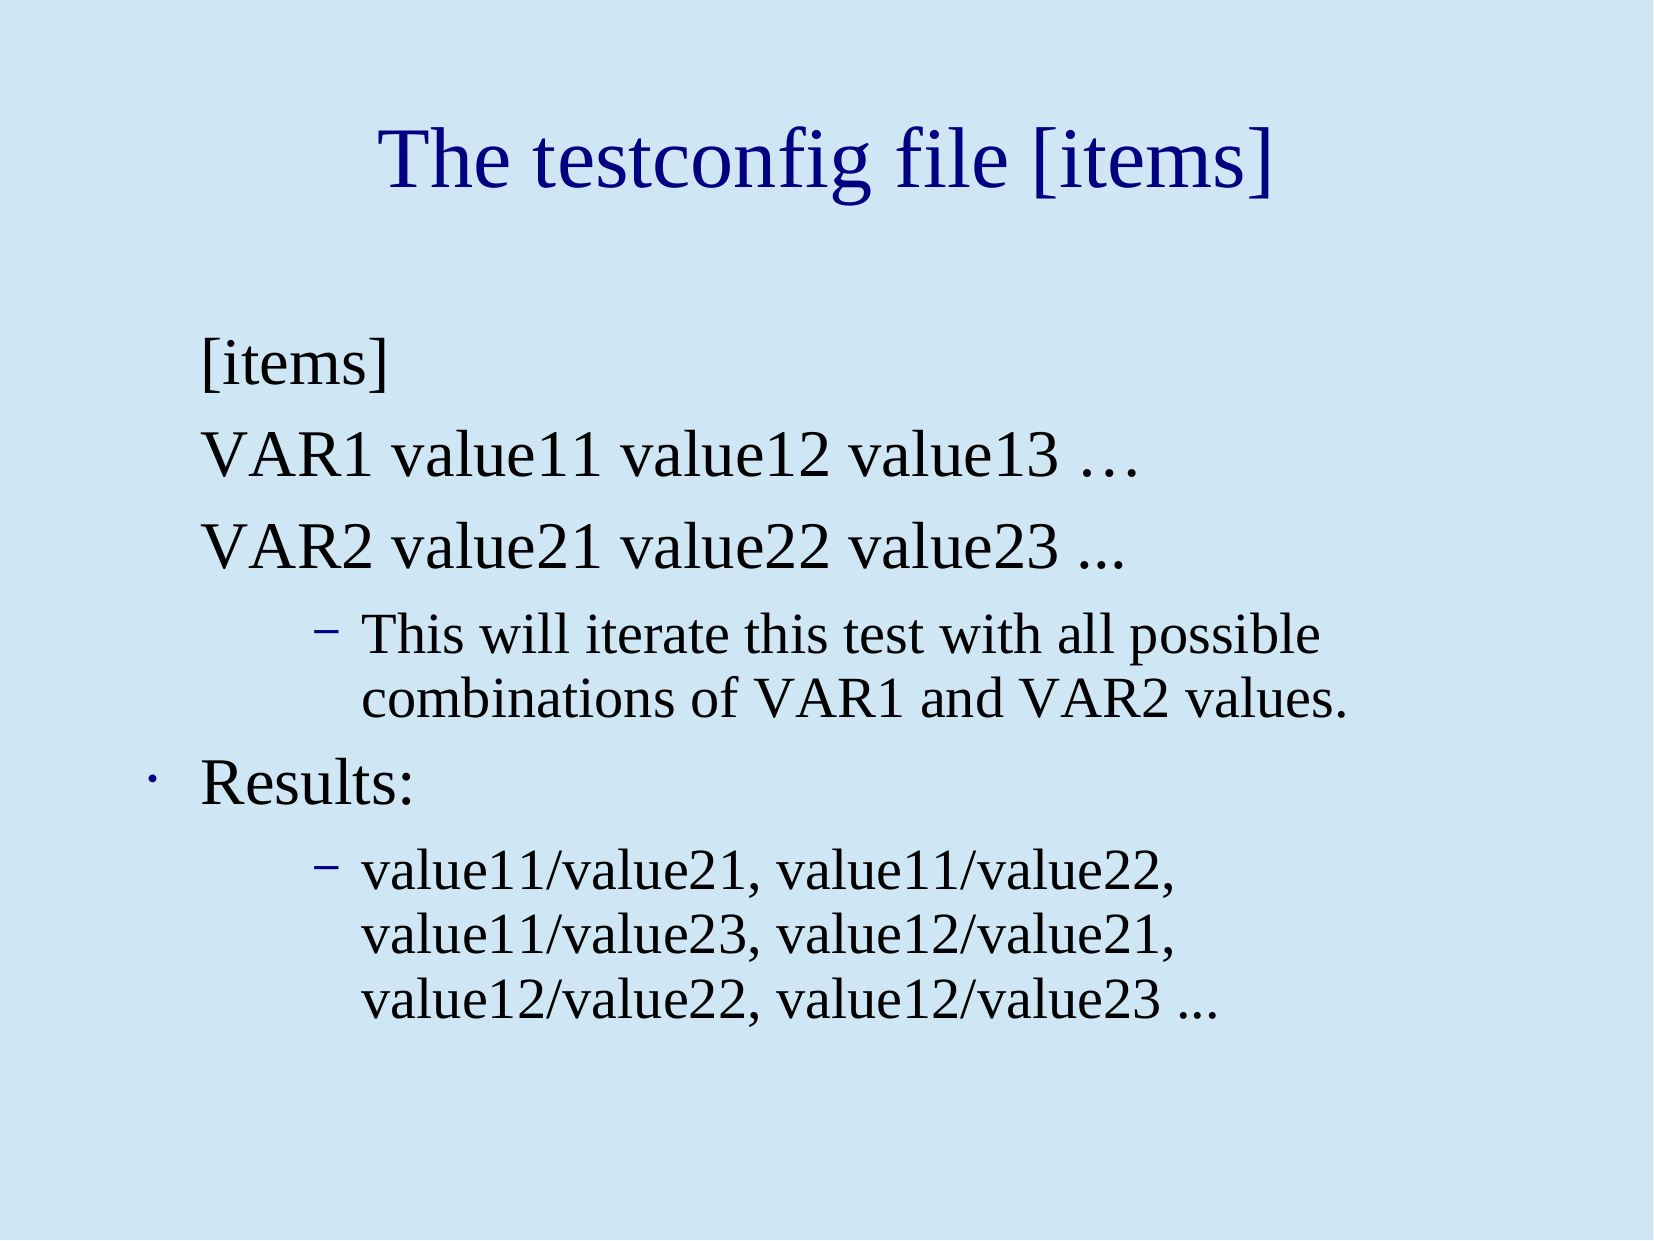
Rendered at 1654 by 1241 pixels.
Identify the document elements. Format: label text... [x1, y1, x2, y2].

title The testconfig file [items] [82, 55, 1571, 263]
list [items] VAR1 value11 value12 value13 … VAR2 value21 value22 value23 ... This will iterate this test with all possible combinations of VAR1 and VAR2 values. Results: value11/value21, value11/value22, value11/value23, value12/value21, value12/value22, value12/value23 ... [129, 324, 1489, 1081]
